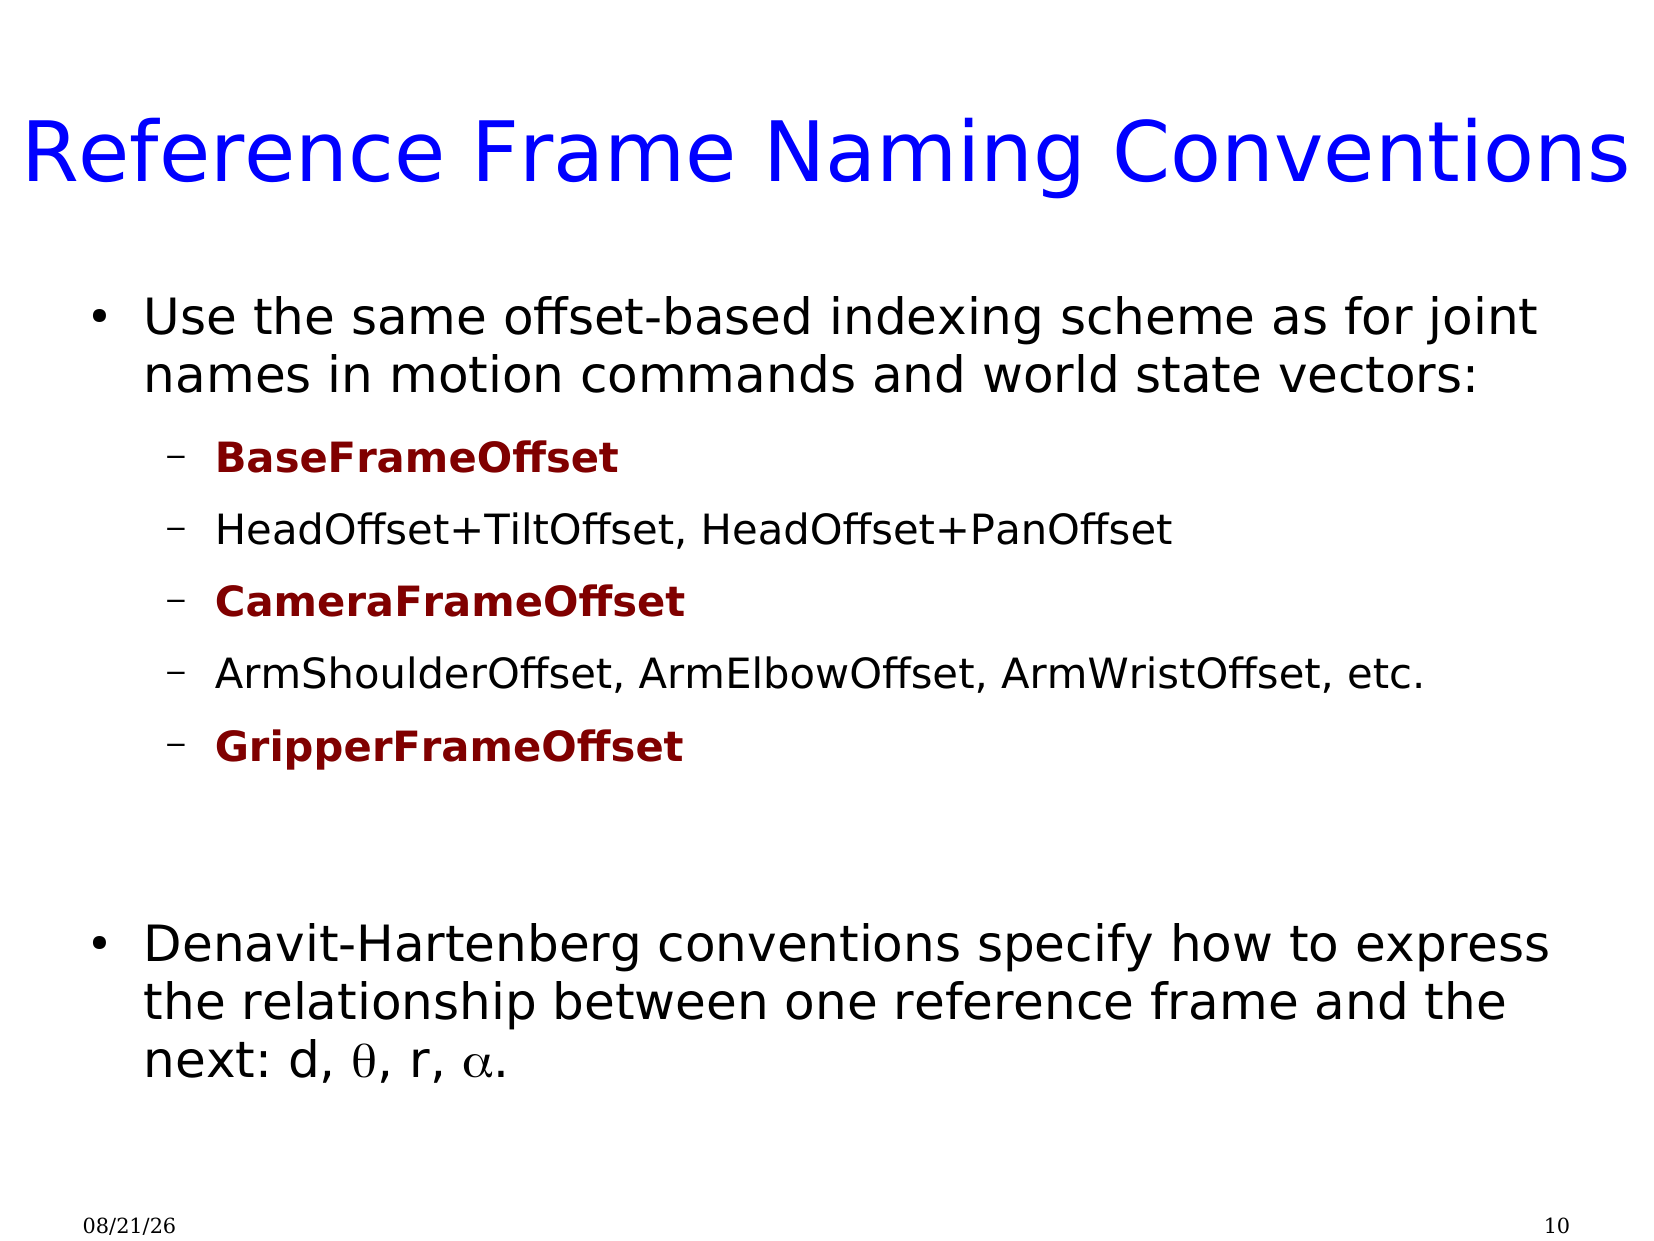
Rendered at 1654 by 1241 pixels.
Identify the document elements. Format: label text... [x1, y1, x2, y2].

title Reference Frame Naming Conventions [0, 49, 1653, 257]
list Use the same offset-based indexing scheme as for joint names in motion commands and world state vectors: BaseFrameOffset HeadOffset+TiltOffset, HeadOffset+PanOffset CameraFrameOffset ArmShoulderOffset, ArmElbowOffset, ArmWristOffset, etc. GripperFrameOffset Denavit-Hartenberg conventions specify how to express the relationship between one reference frame and the next: d, q, r, a. [72, 287, 1561, 1214]
